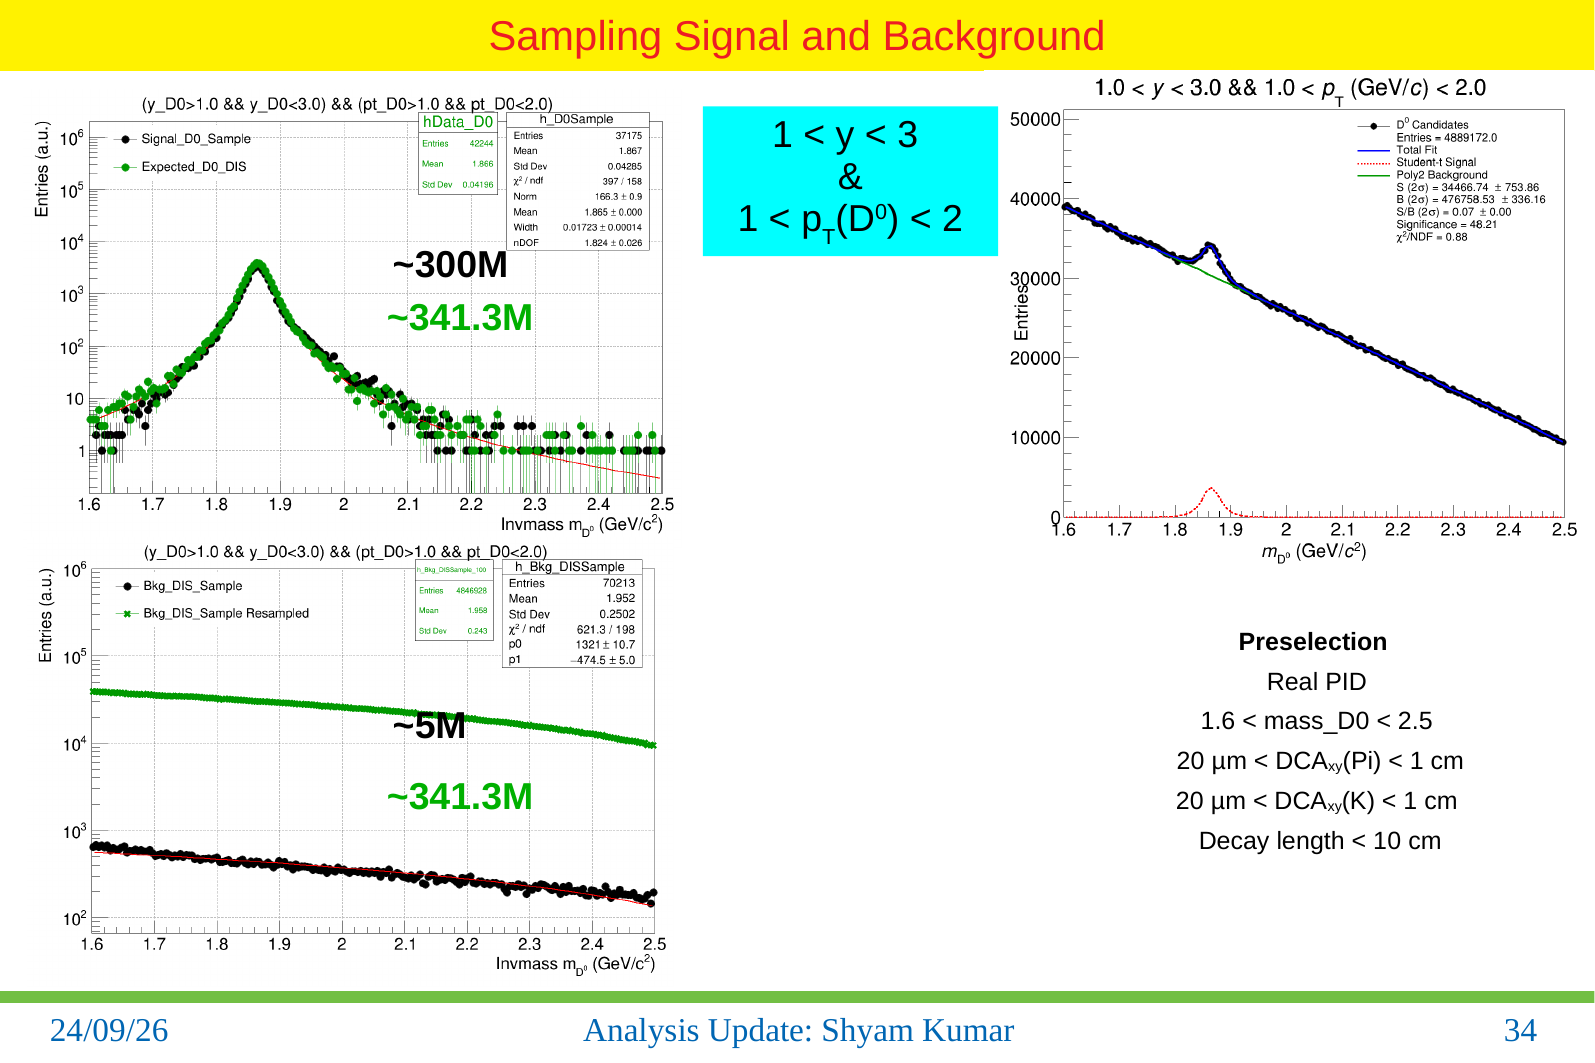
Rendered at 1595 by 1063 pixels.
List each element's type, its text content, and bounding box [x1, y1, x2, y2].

text_box ~300M [377, 236, 662, 294]
text_box ~341.3M [372, 767, 656, 825]
text_box Preselection Real PID 1.6 < mass_D0 < 2.5 20 µm < DCAxy(Pi) < 1 cm 20 µm < DCAxy(K) < 1 cm Decay length < 10 cm [1122, 620, 1512, 951]
picture [23, 89, 682, 987]
title Sampling Signal and Background [0, 0, 1595, 71]
text_box 1 < y < 3 & 1 < pT(D0) < 2 [702, 106, 999, 257]
picture [984, 70, 1595, 567]
text_box ~341.3M [372, 289, 656, 347]
text_box ~5M [377, 696, 662, 754]
